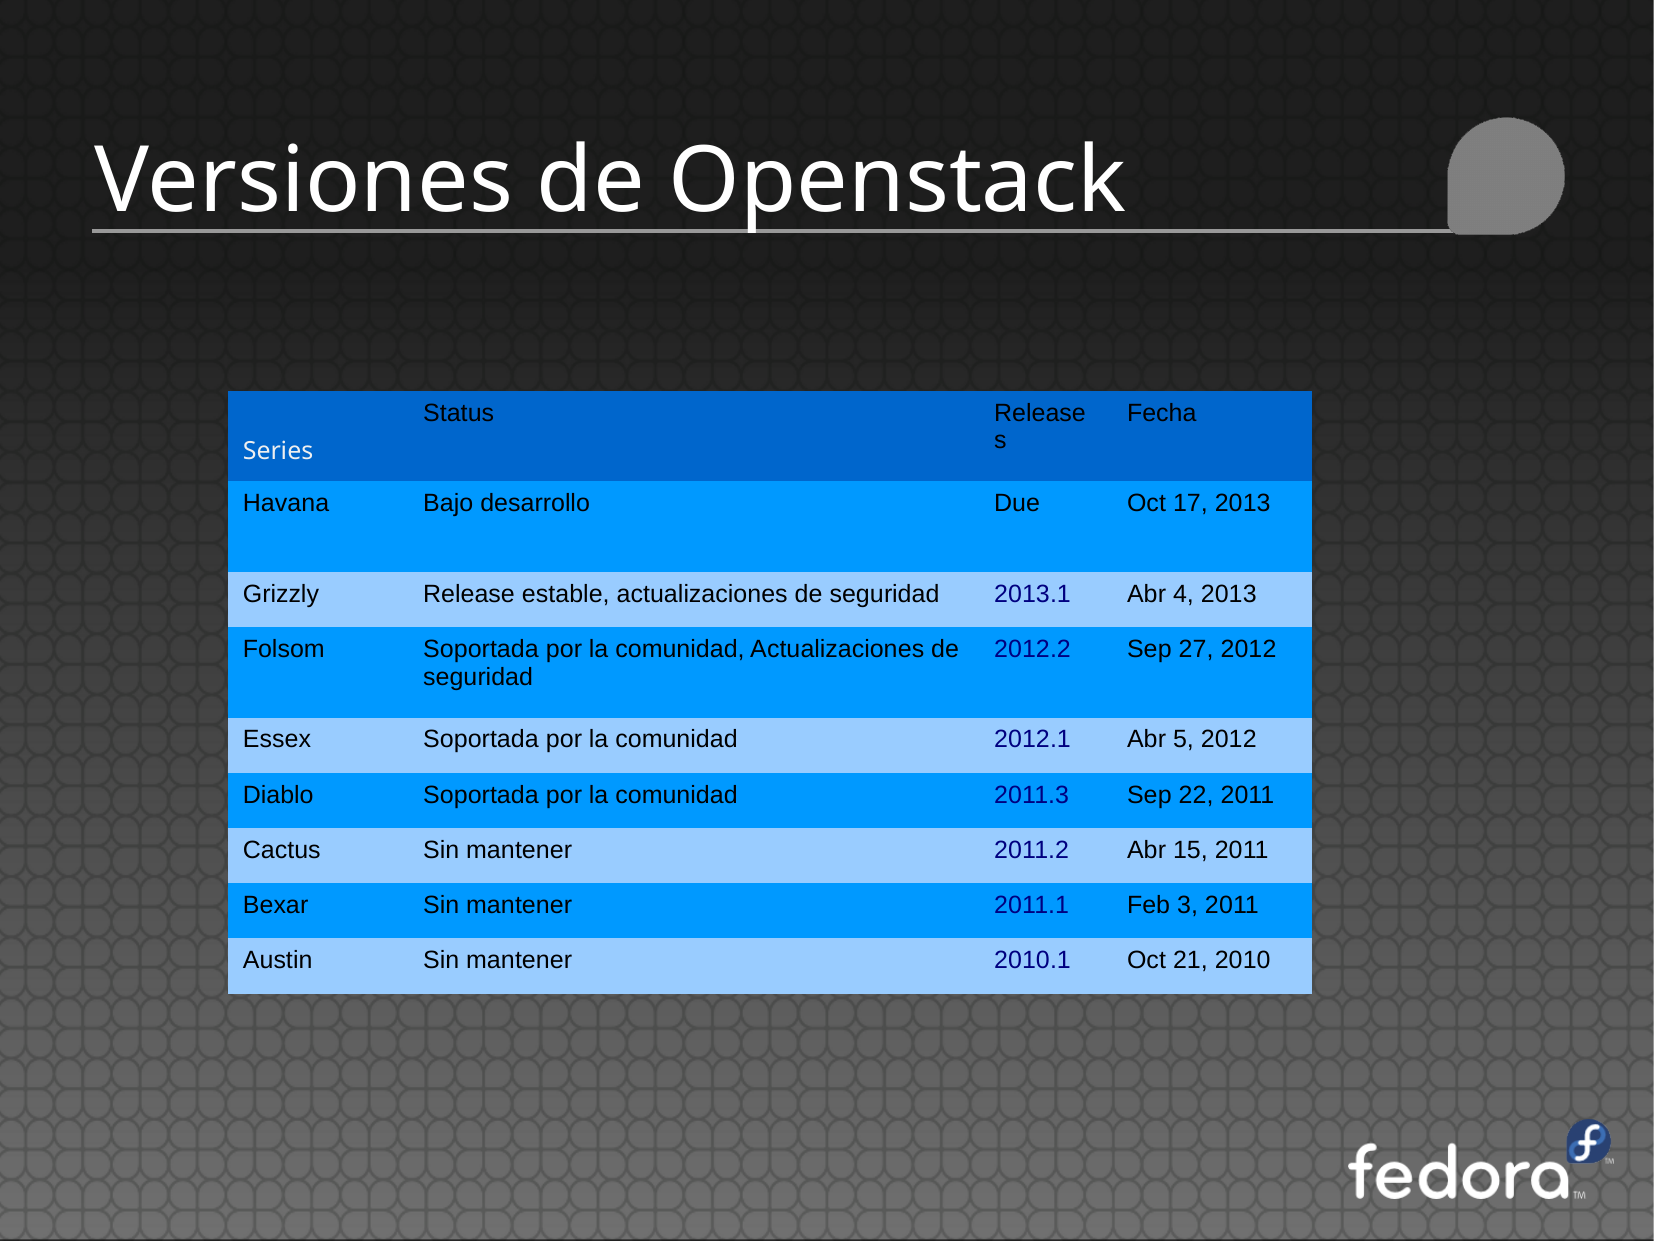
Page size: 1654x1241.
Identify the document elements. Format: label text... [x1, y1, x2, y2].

table_header Releases [979, 391, 1112, 481]
table_cell Sin mantener [408, 883, 979, 938]
table_cell 2013.1 [979, 572, 1112, 627]
table_cell Abr 5, 2012 [1112, 718, 1312, 773]
table_cell Feb 3, 2011 [1112, 883, 1312, 938]
table_cell Sep 27, 2012 [1112, 627, 1312, 718]
table_cell Oct 17, 2013 [1112, 481, 1312, 572]
table_cell 2012.1 [979, 718, 1112, 773]
table_cell 2010.1 [979, 938, 1112, 994]
table_cell Oct 21, 2010 [1112, 938, 1312, 994]
table_cell Abr 4, 2013 [1112, 572, 1312, 627]
table_cell Essex [228, 718, 408, 773]
table_cell Sin mantener [408, 828, 979, 883]
table_cell Sep 22, 2011 [1112, 773, 1312, 828]
table_header Fecha [1112, 391, 1312, 481]
table_cell Release estable, actualizaciones de seguridad [408, 572, 979, 627]
table_cell 2011.2 [979, 828, 1112, 883]
table_cell Grizzly [228, 572, 408, 627]
table_cell 2011.3 [979, 773, 1112, 828]
table_cell Soportada por la comunidad [408, 773, 979, 828]
picture [0, 0, 1654, 1241]
table_cell Bajo desarrollo [408, 481, 979, 572]
table_cell Diablo [228, 773, 408, 828]
table_cell Soportada por la comunidad, Actualizaciones de seguridad [408, 627, 979, 718]
table_cell 2012.2 [979, 627, 1112, 718]
table_header Status [408, 391, 979, 481]
table_cell Austin [228, 938, 408, 994]
table_cell Abr 15, 2011 [1112, 828, 1312, 883]
table_cell Cactus [228, 828, 408, 883]
table_cell Havana [228, 481, 408, 572]
title Versiones de Openstack [94, 100, 1426, 251]
table_cell Bexar [228, 883, 408, 938]
table_cell Sin mantener [408, 938, 979, 994]
table_cell 2011.1 [979, 883, 1112, 938]
table_cell Soportada por la comunidad [408, 718, 979, 773]
table_header Series [228, 391, 408, 481]
table_cell Folsom [228, 627, 408, 718]
table_cell Due [979, 481, 1112, 572]
